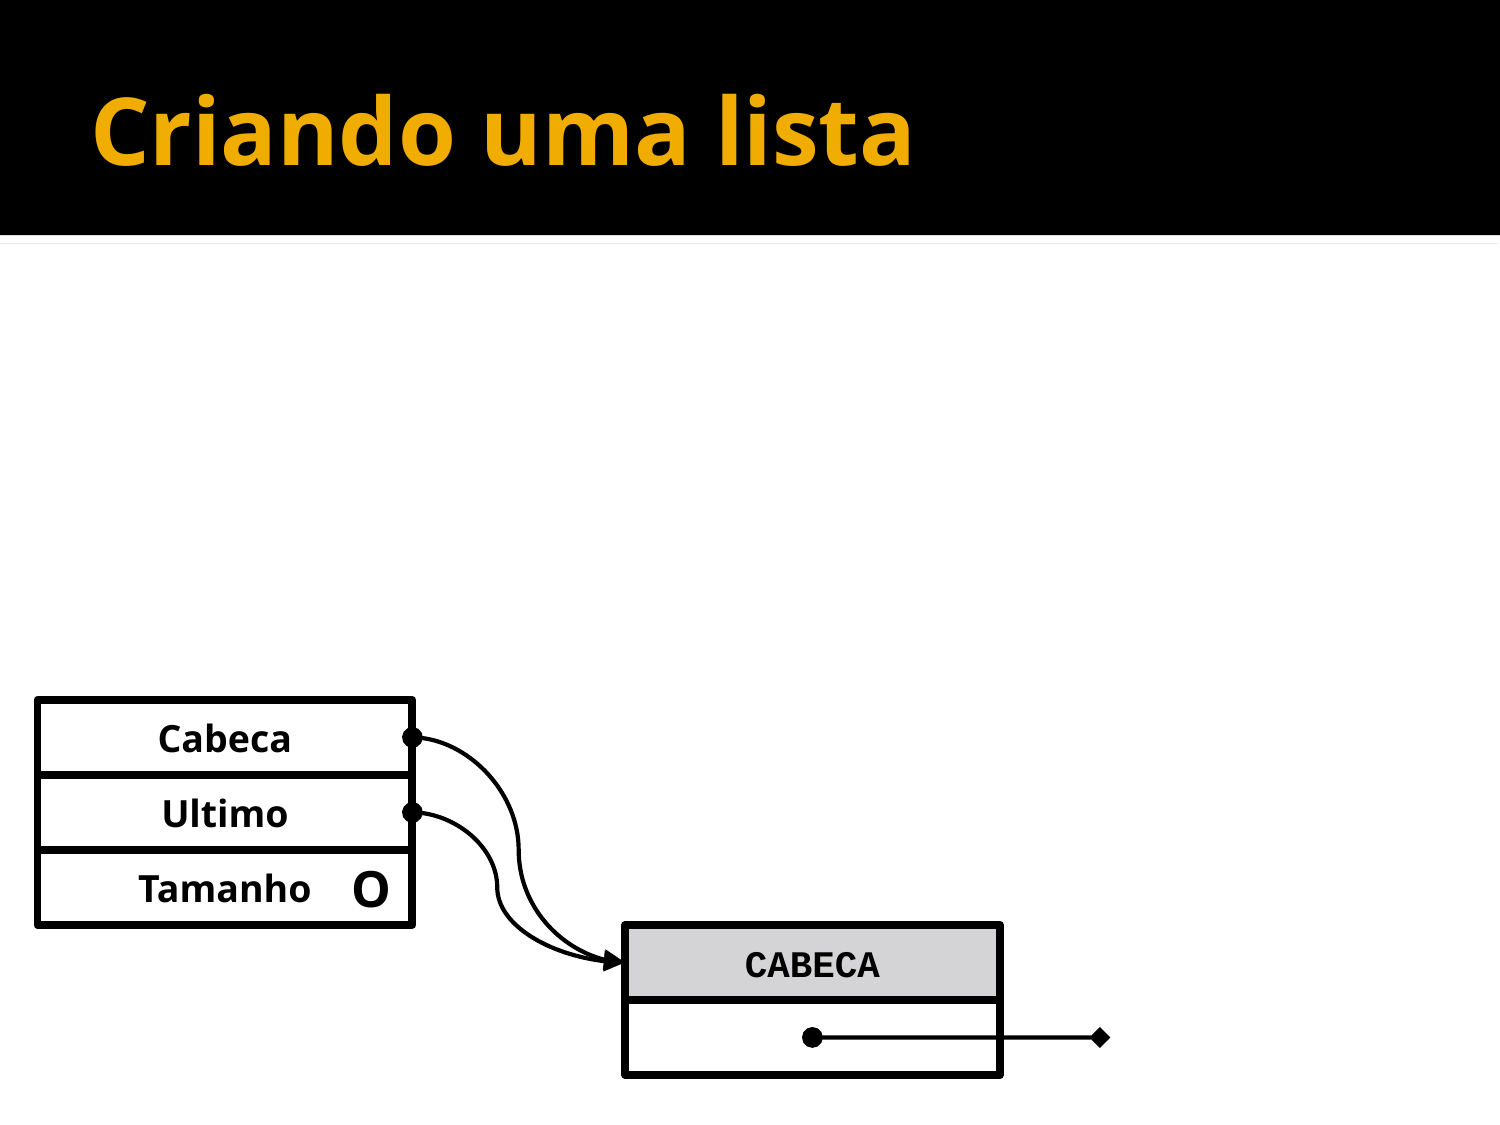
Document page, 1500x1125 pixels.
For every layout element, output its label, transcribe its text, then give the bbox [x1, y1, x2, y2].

text_box Cabeca [37, 699, 413, 774]
title Criando uma lista [75, 25, 1425, 231]
text_box [624, 999, 1000, 1075]
text_box Tamanho [37, 849, 336, 925]
text_box CABECA [624, 924, 1000, 999]
text_box Tamanho [406, 849, 413, 925]
text_box O [336, 849, 406, 925]
text_box Ultimo [37, 774, 413, 849]
